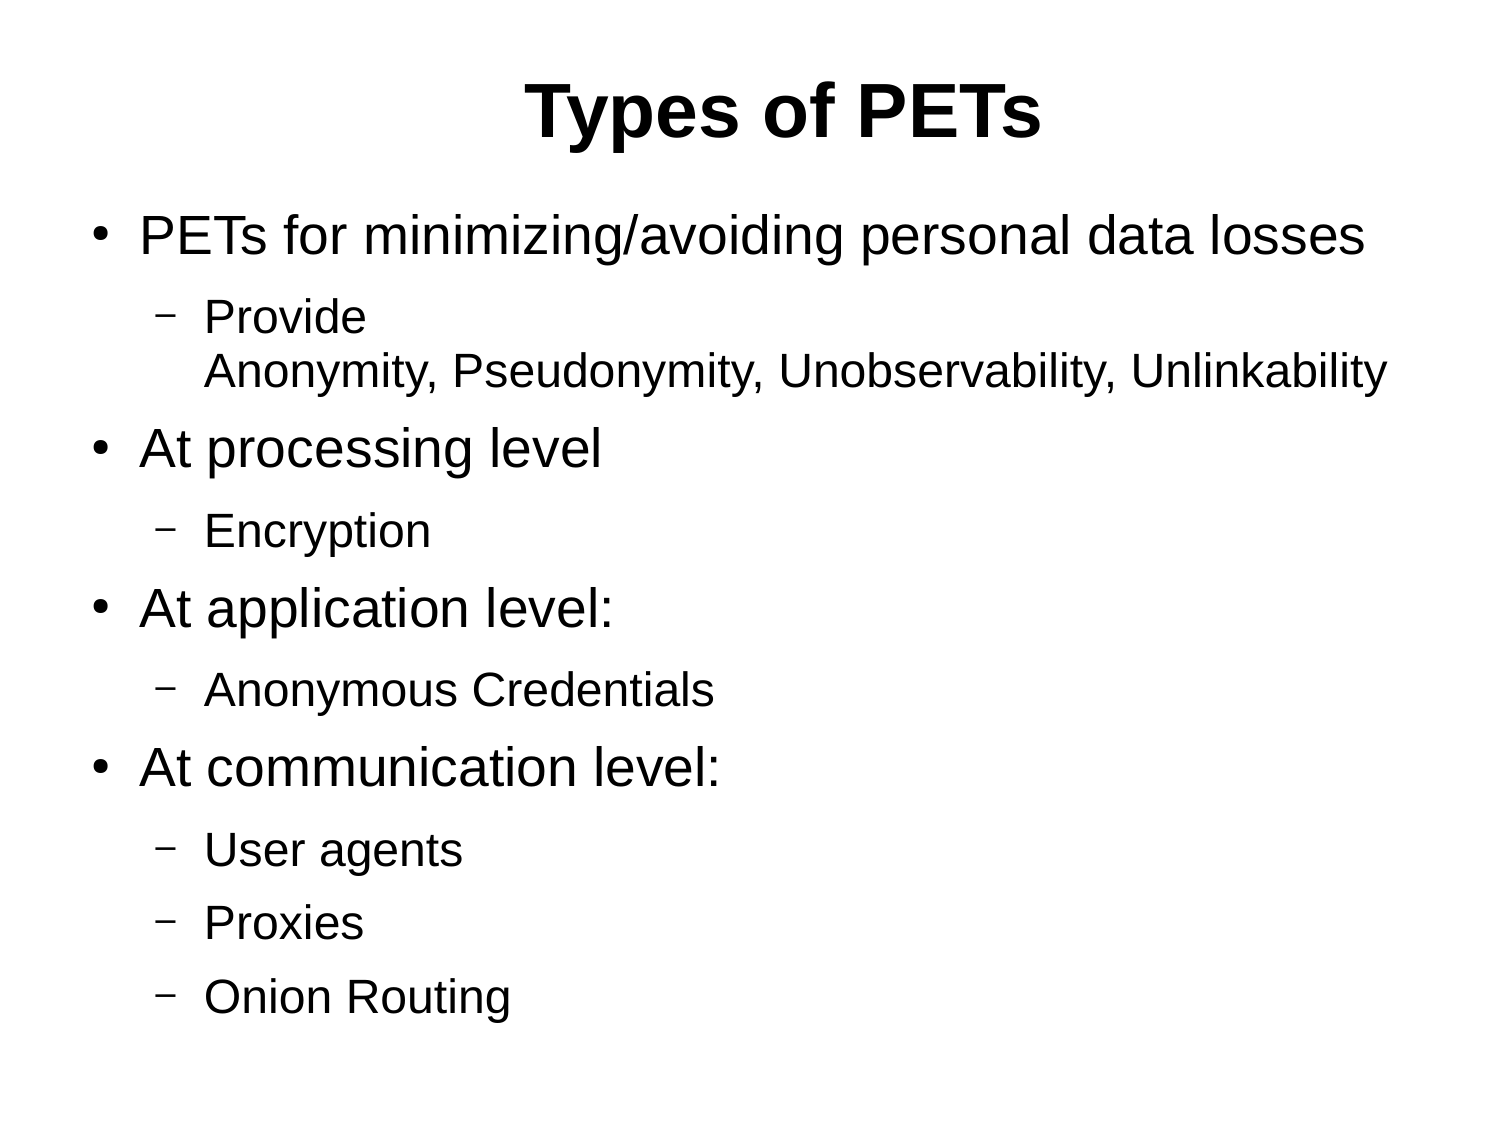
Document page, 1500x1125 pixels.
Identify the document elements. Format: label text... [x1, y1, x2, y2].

title Types of PETs [75, 44, 1425, 177]
list PETs for minimizing/avoiding personal data losses Provide Anonymity, Pseudonymity, Unobservability, Unlinkability At processing level Encryption At application level: Anonymous Credentials At communication level: User agents Proxies Onion Routing [75, 204, 1395, 1075]
